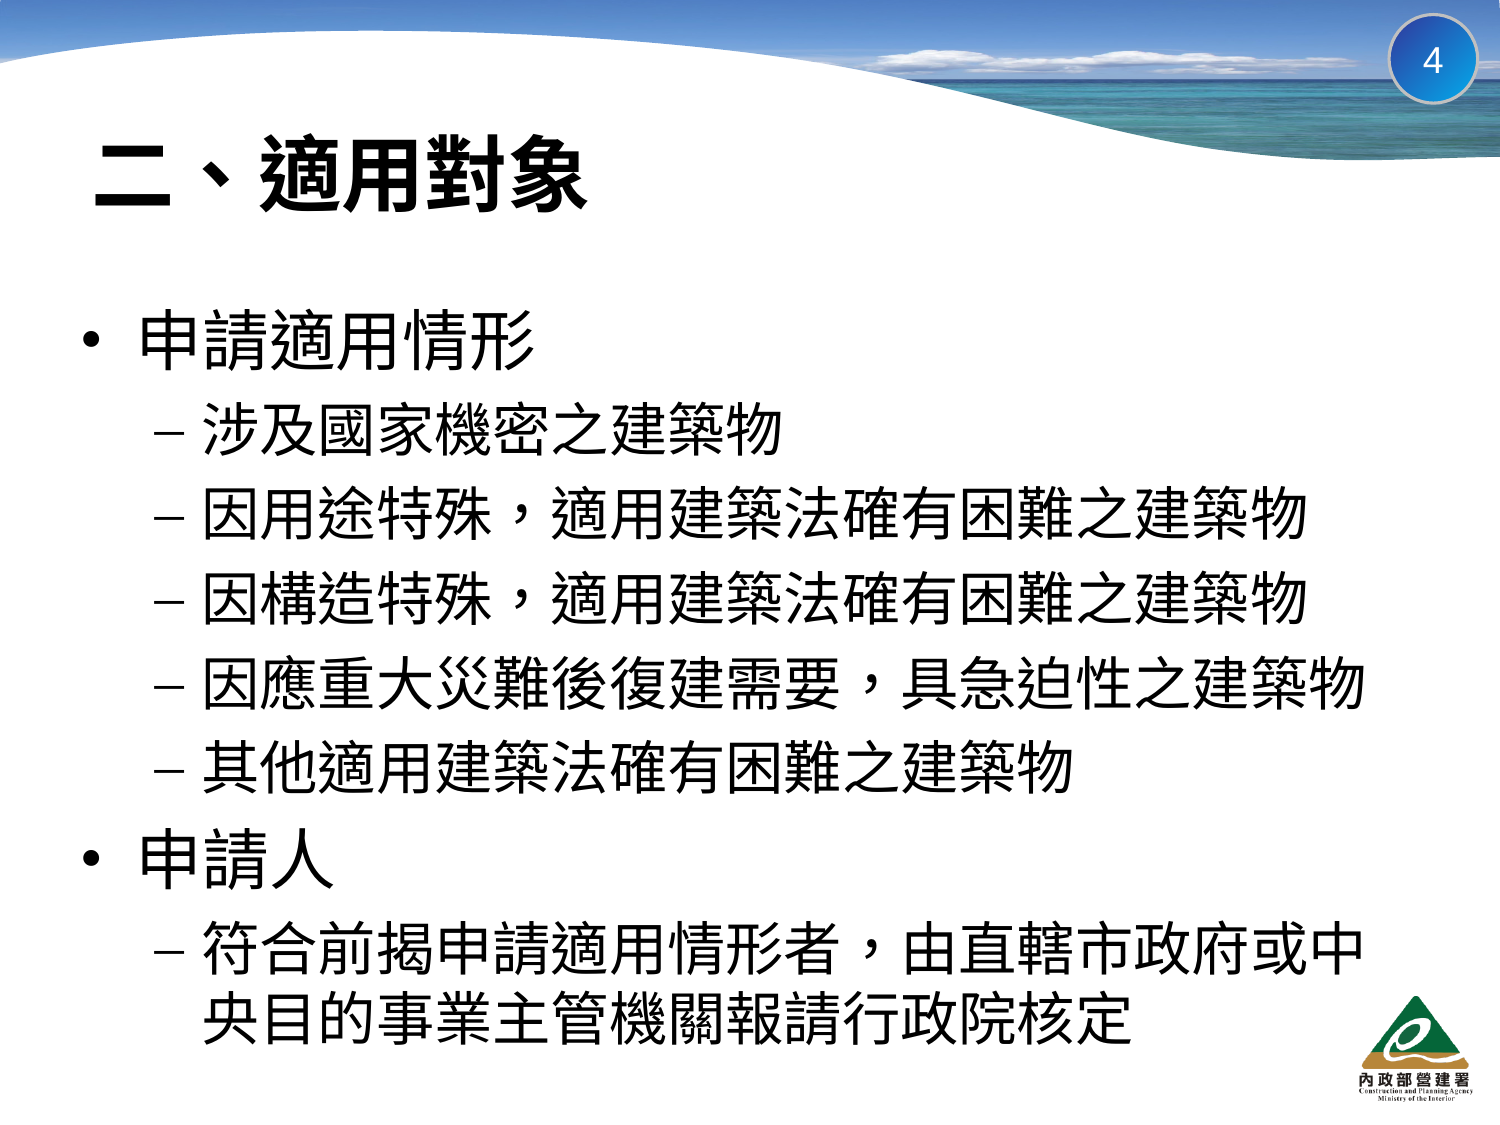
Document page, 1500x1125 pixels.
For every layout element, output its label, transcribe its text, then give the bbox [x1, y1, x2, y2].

text_box 二、適用對象 [76, 78, 1427, 266]
picture [1436, 996, 1473, 1102]
list 申請適用情形 涉及國家機密之建築物 因用途特殊，適用建築法確有困難之建築物 因構造特殊，適用建築法確有困難之建築物 因應重大災難後復建需要，具急迫性之建築物 其他適用建築法確有困難之建築物 申請人 符合前揭申請適用情形者，由直轄市政府或中央目的事業主管機關報請行政院核定 [64, 290, 1436, 1125]
